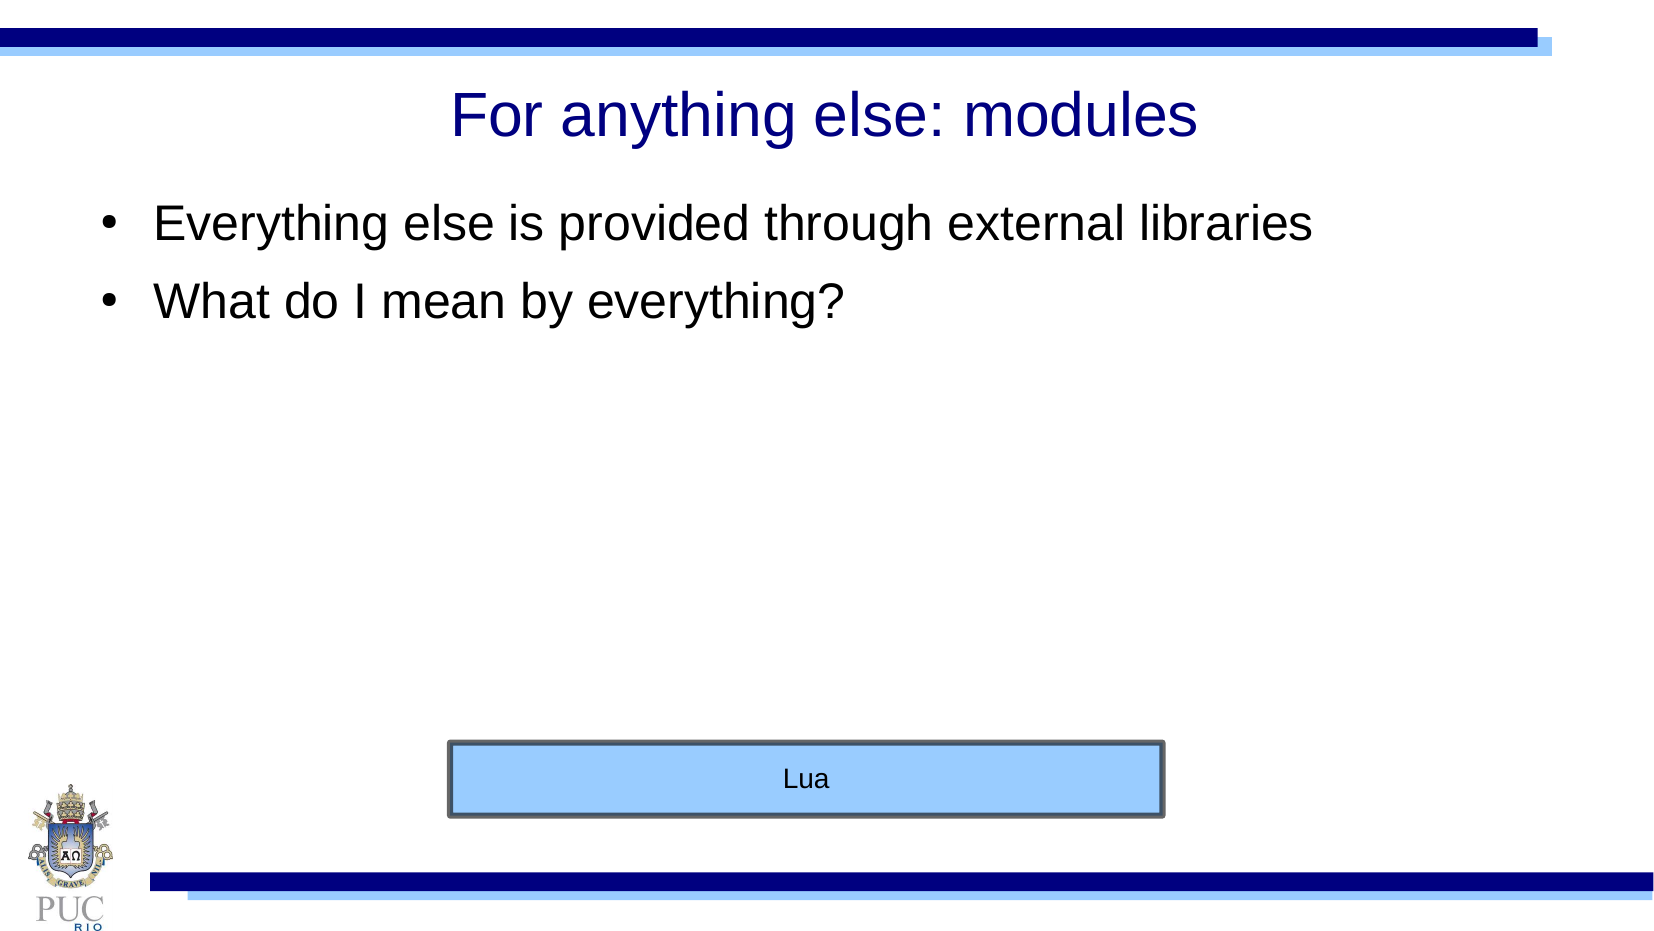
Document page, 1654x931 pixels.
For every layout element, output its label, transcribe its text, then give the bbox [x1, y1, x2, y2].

title For anything else: modules [37, 37, 1613, 193]
list Everything else is provided through external libraries What do I mean by everything? [82, 195, 1571, 735]
text_box Lua [450, 742, 1163, 816]
picture [28, 784, 113, 931]
